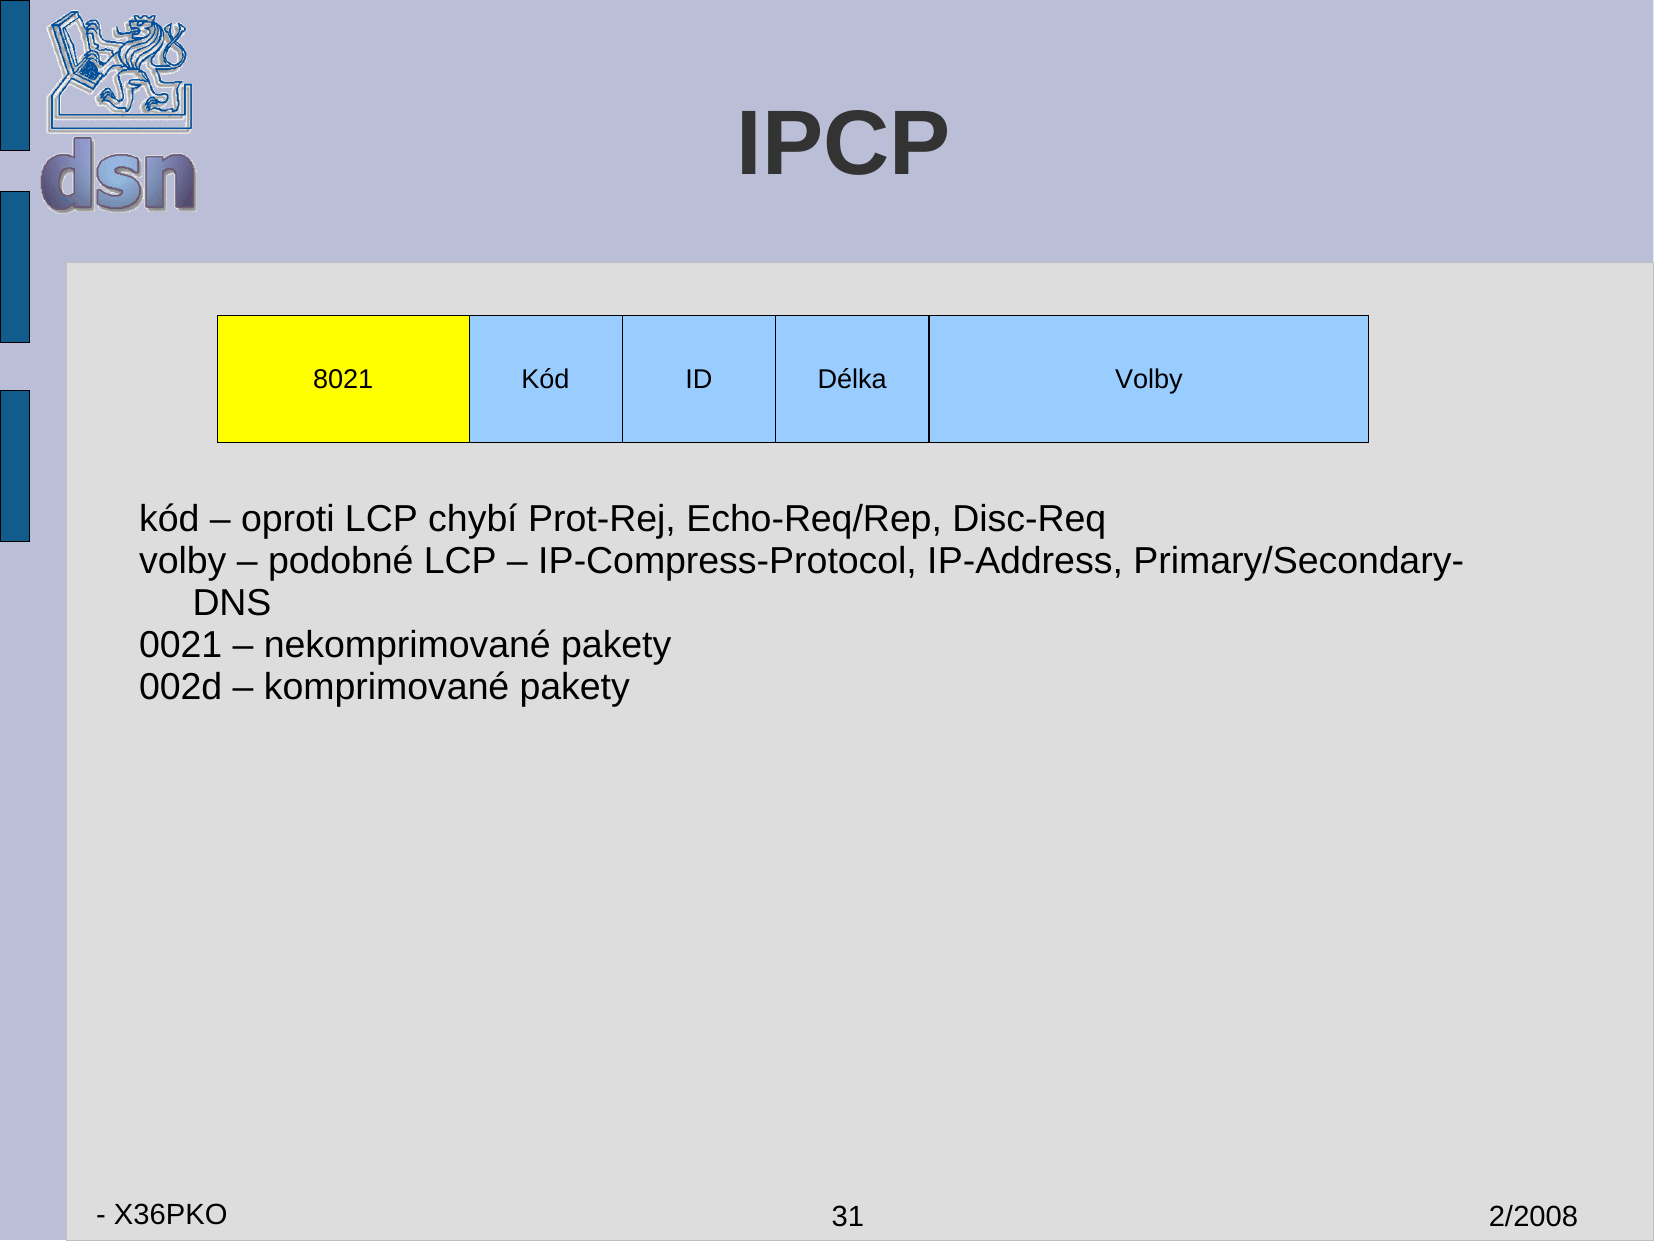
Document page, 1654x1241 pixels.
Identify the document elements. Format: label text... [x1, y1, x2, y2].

text_box ID [622, 315, 775, 443]
text_box Délka [775, 315, 929, 443]
text_box 8021 [217, 315, 470, 443]
title IPCP [210, 39, 1478, 247]
text_box Volby [929, 315, 1369, 443]
text_box Kód [470, 315, 622, 443]
picture [10, 10, 223, 230]
list kód – oproti LCP chybí Prot-Rej, Echo-Req/Rep, Disc-Req volby – podobné LCP – IP-Compress-Protocol, IP-Address, Primary/Secondary-DNS 0021 – nekomprimované pakety 002d – komprimované pakety [121, 497, 1534, 1111]
